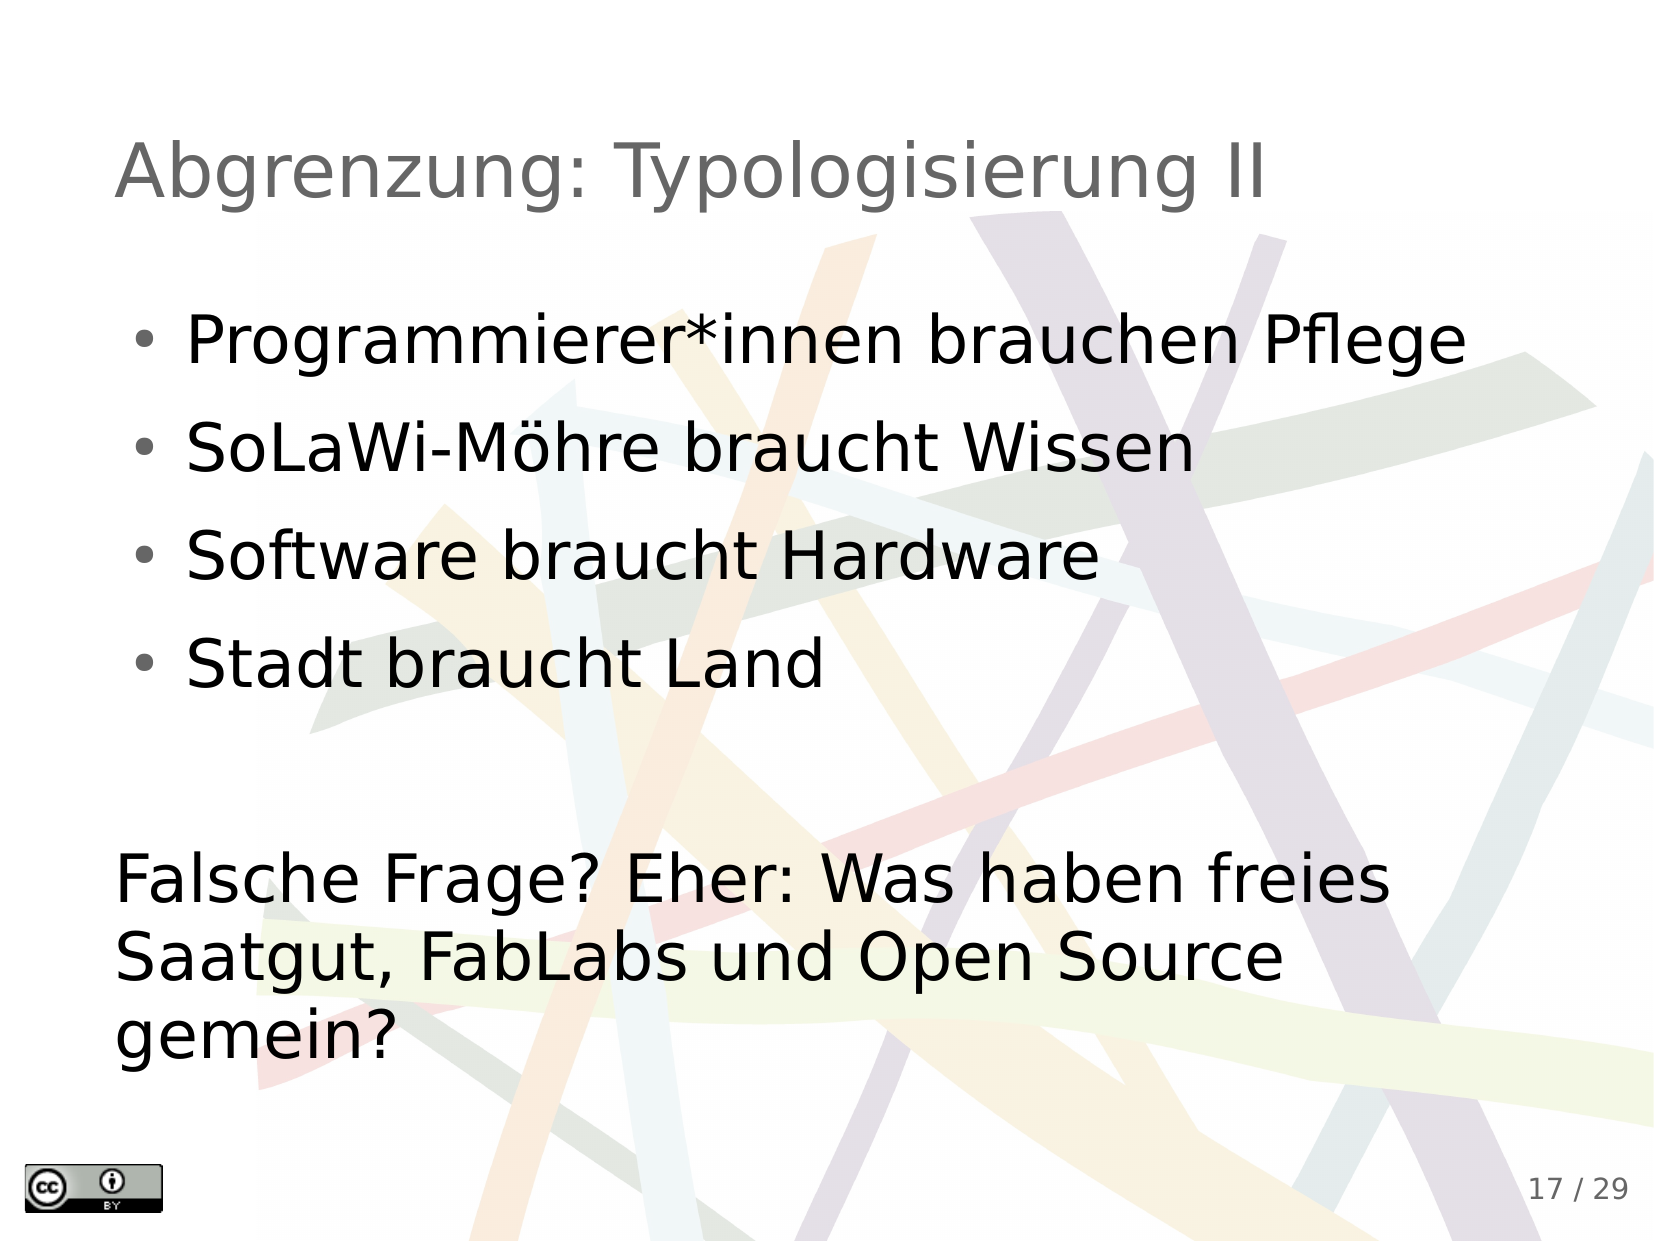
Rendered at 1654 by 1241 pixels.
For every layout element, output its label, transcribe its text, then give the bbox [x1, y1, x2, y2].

picture [24, 1164, 163, 1213]
title Abgrenzung: Typologisierung II [114, 73, 1539, 271]
list Programmierer*innen brauchen Pflege SoLaWi-Möhre braucht Wissen Software braucht Hardware Stadt braucht Land Falsche Frage? Eher: Was haben freies Saatgut, FabLabs und Open Source gemein? [114, 302, 1539, 1102]
